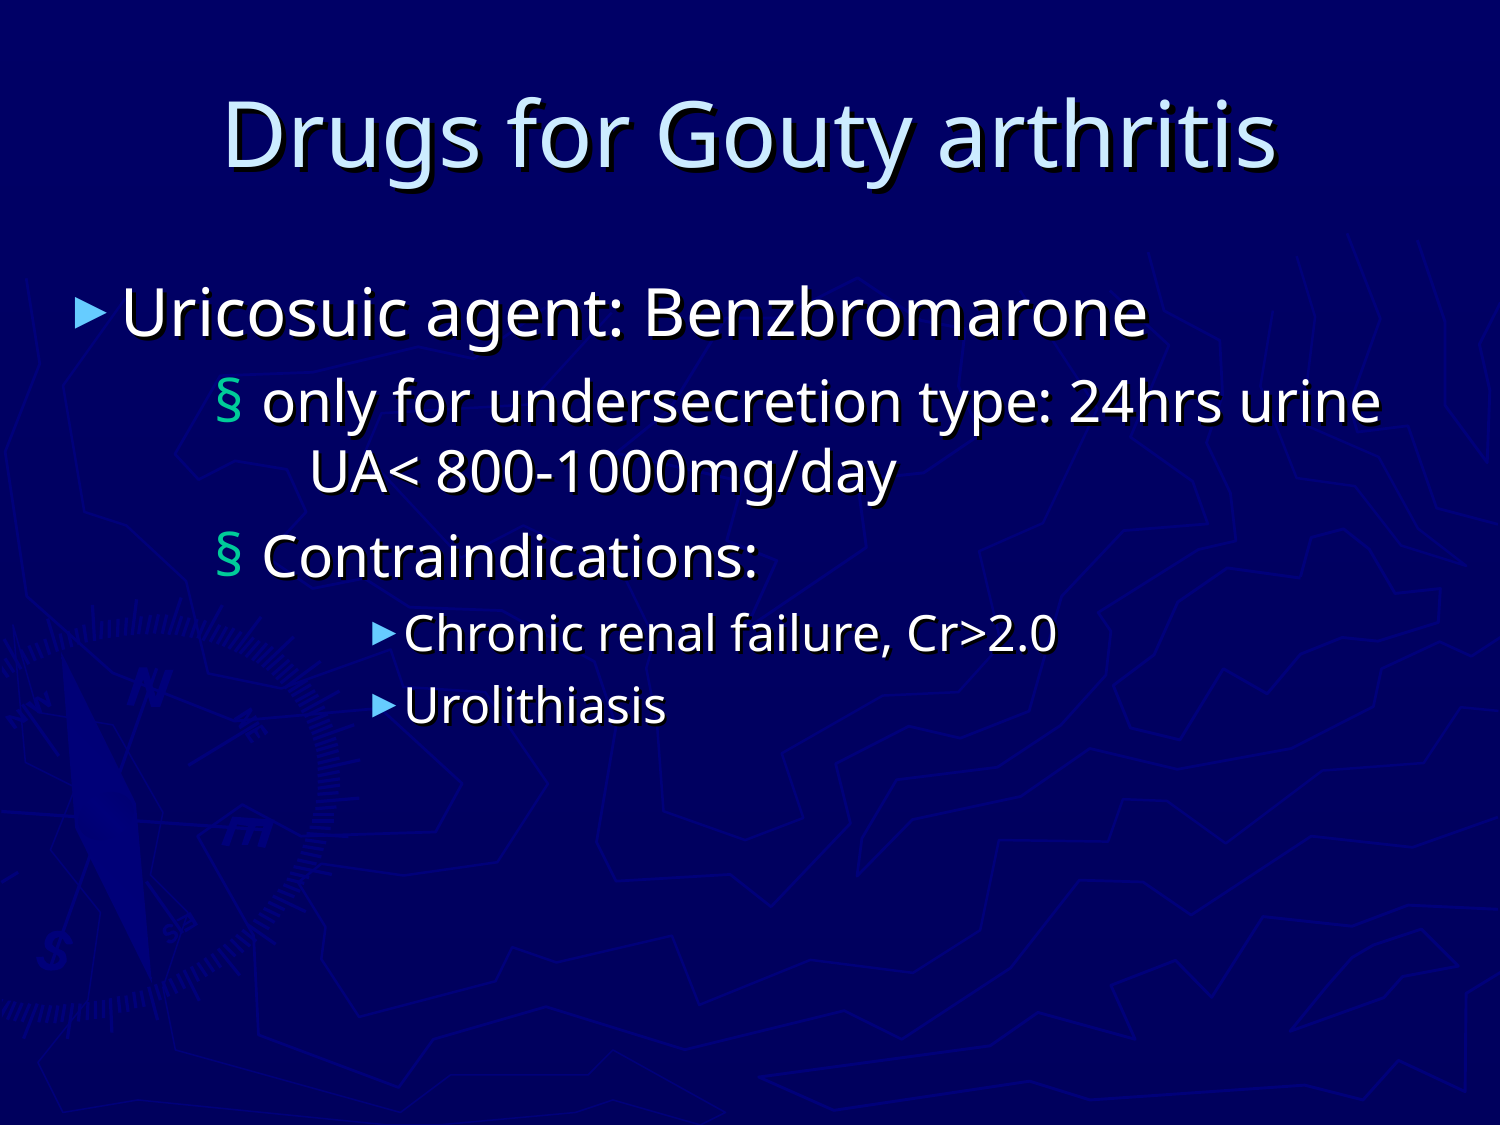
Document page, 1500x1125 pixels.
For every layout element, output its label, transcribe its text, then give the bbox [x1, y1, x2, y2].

list Uricosuic agent: Benzbromarone only for undersecretion type: 24hrs urine UA< 800-1000mg/day Contraindications: Chronic renal failure, Cr>2.0 Urolithiasis [49, 262, 1451, 1001]
title Drugs for Gouty arthritis [49, 37, 1451, 225]
